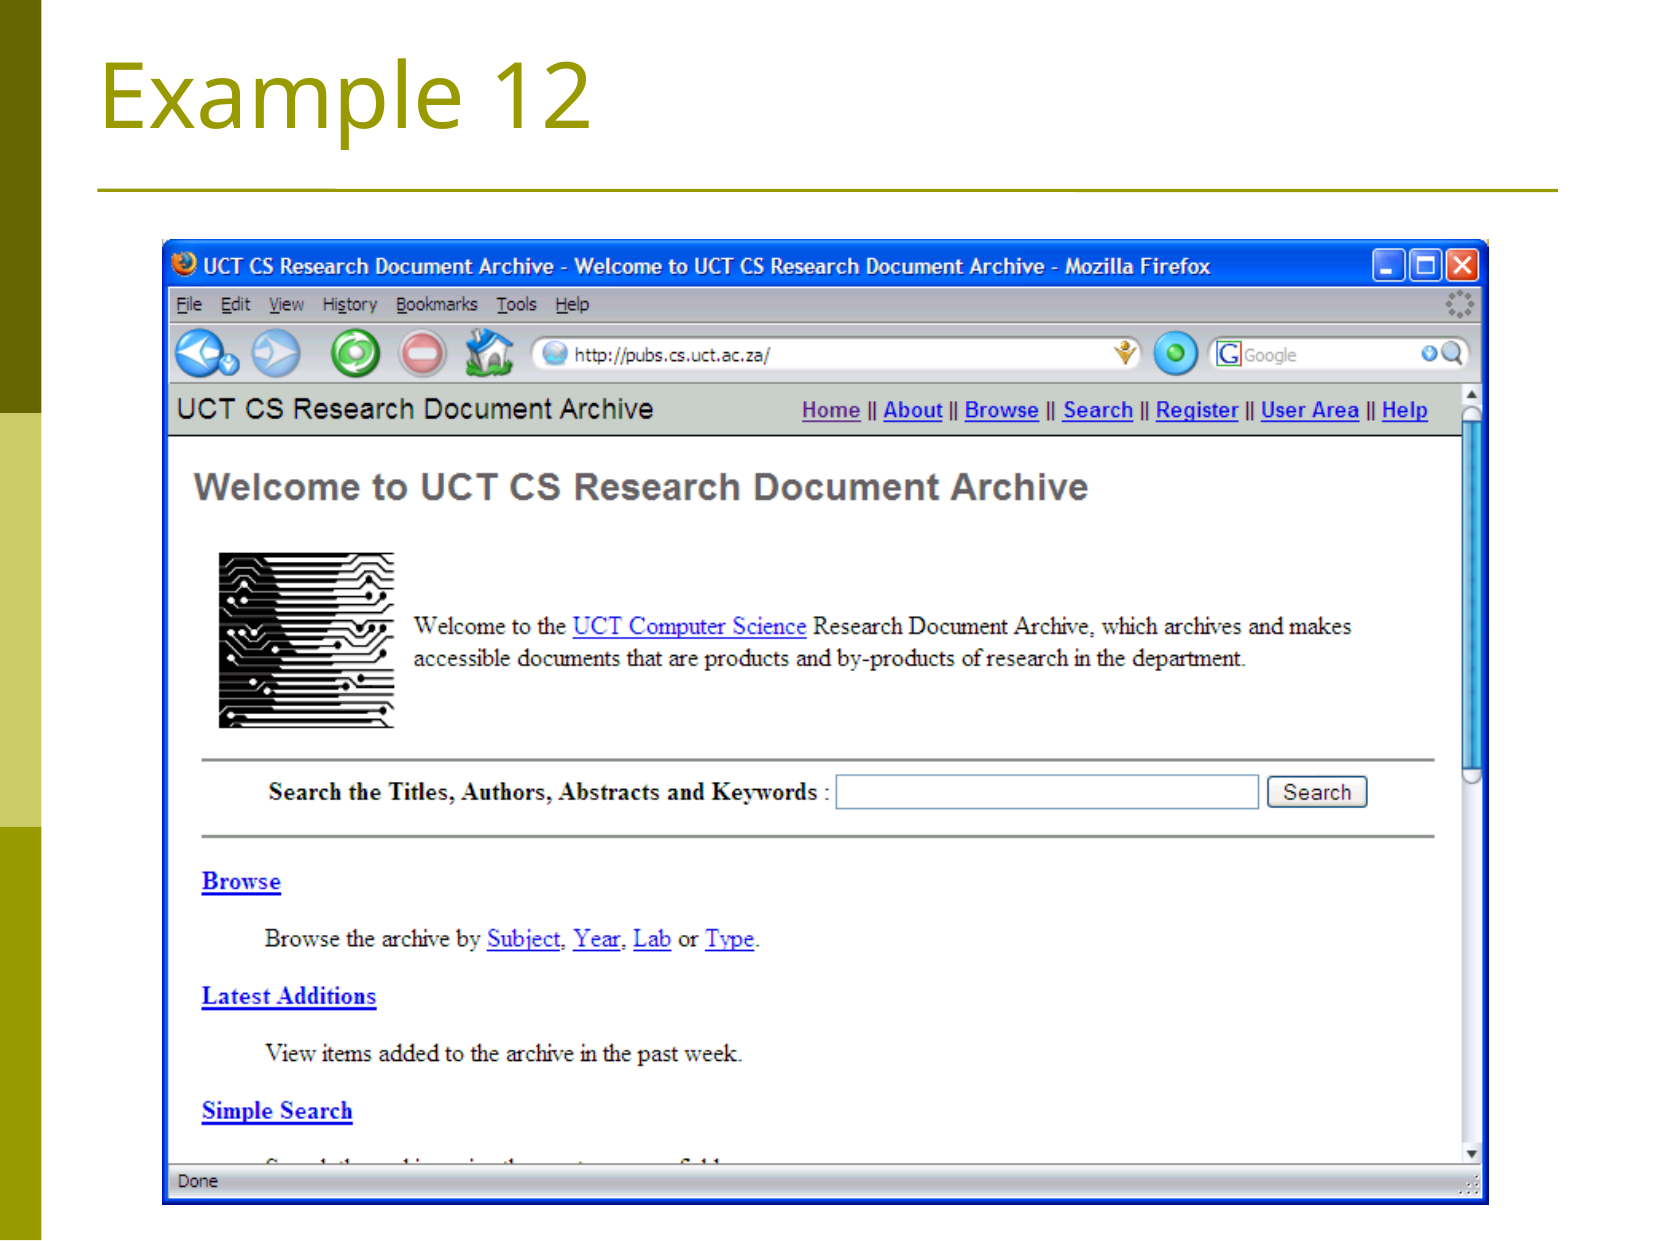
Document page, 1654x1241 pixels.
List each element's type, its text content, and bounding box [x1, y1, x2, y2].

title Example 12 [82, 0, 1571, 164]
picture [162, 239, 1489, 1205]
